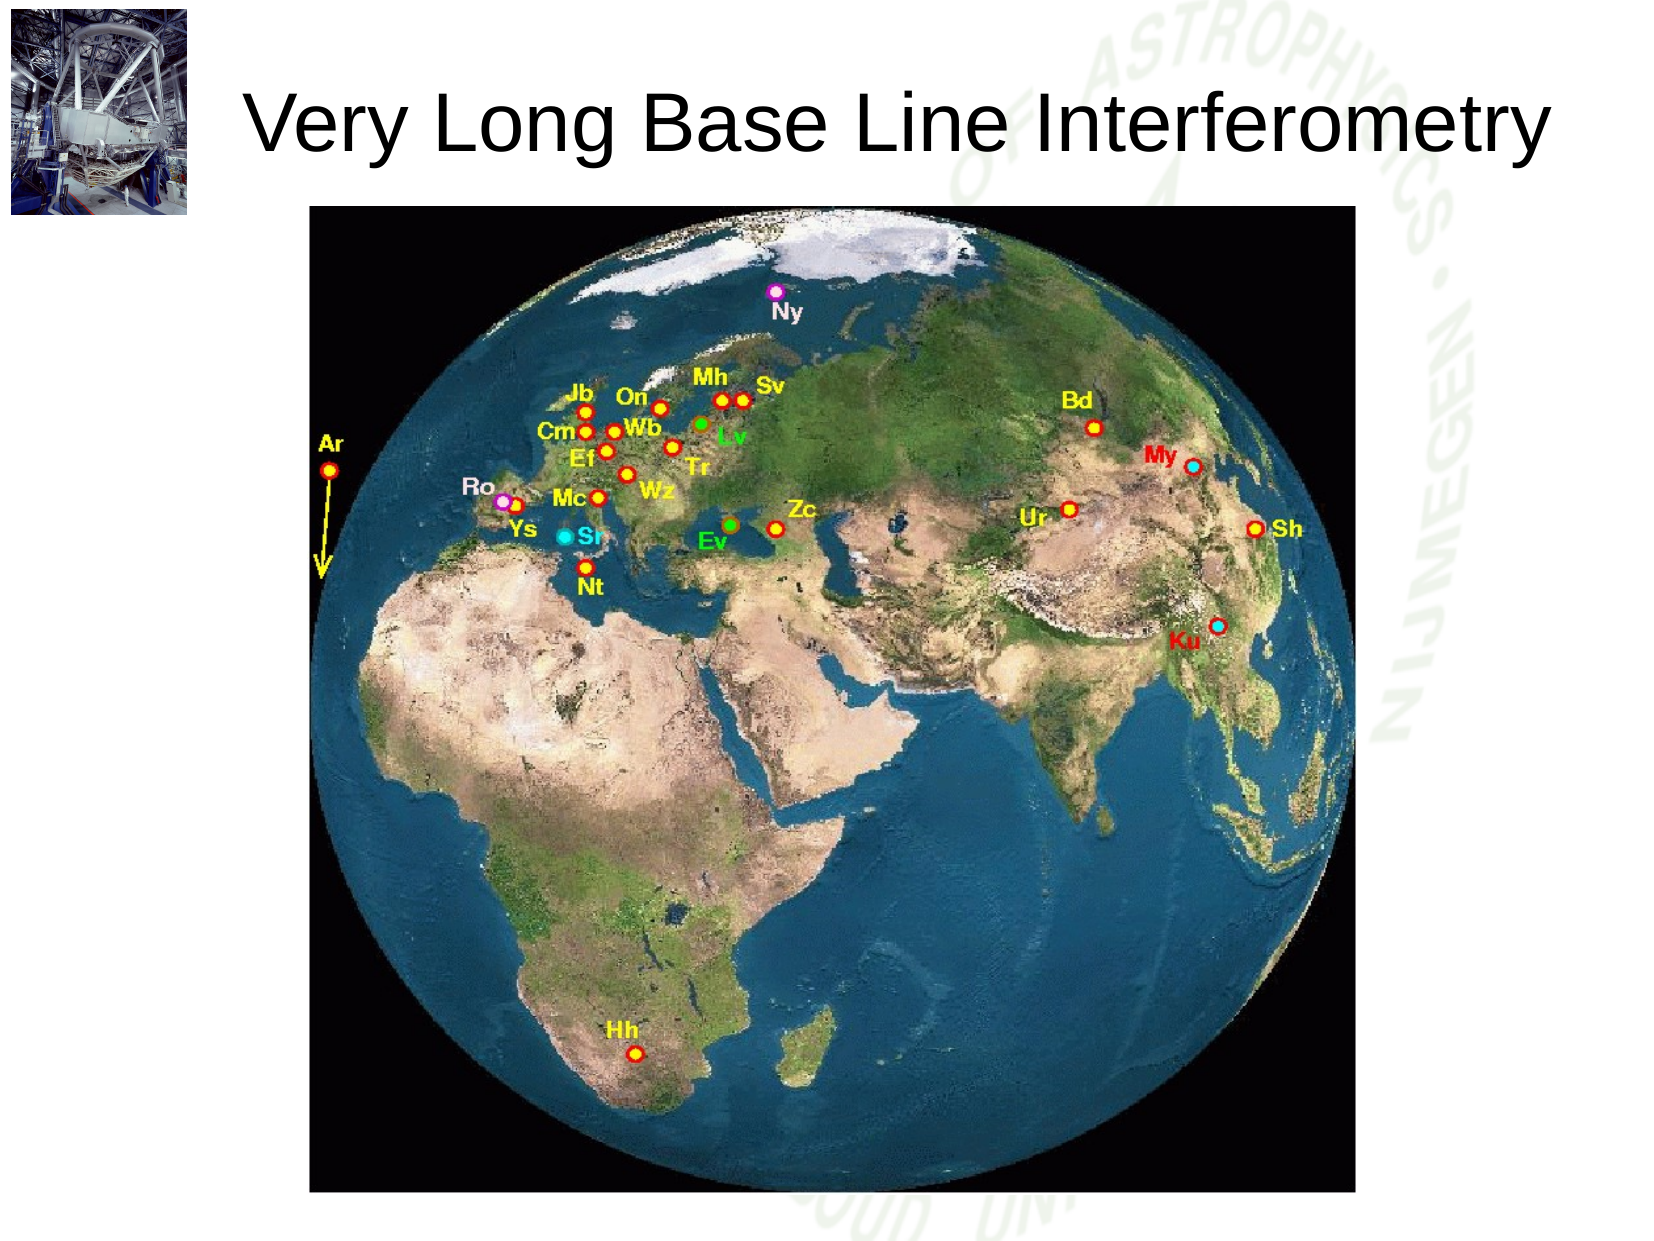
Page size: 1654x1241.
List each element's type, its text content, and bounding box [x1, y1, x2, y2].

text_box Very Long Base Line Interferometry [227, 69, 1591, 178]
picture [0, 0, 1654, 1241]
